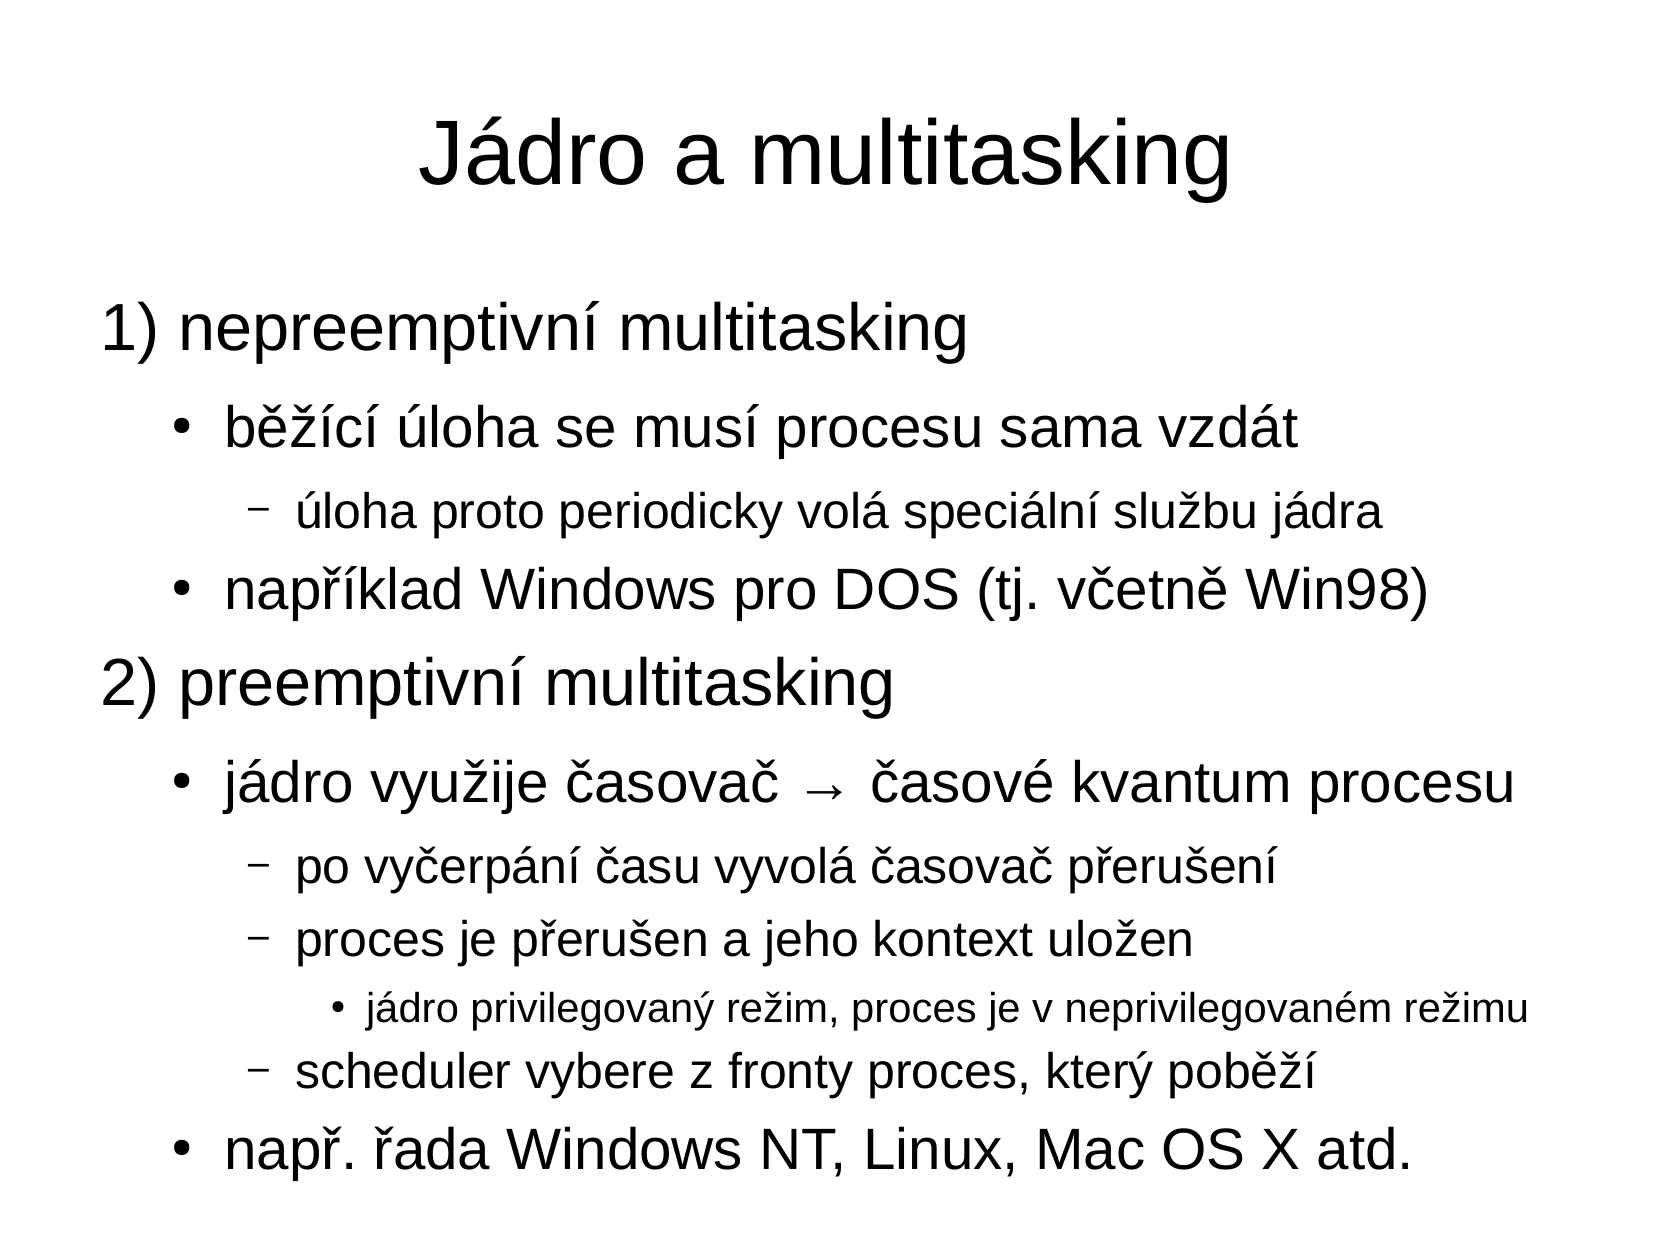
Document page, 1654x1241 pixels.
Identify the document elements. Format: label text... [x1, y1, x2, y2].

list nepreemptivní multitasking běžící úloha se musí procesu sama vzdát úloha proto periodicky volá speciální službu jádra například Windows pro DOS (tj. včetně Win98) preemptivní multitasking jádro využije časovač → časové kvantum procesu po vyčerpání času vyvolá časovač přerušení proces je přerušen a jeho kontext uložen jádro privilegovaný režim, proces je v neprivilegovaném režimu scheduler vybere z fronty proces, který poběží např. řada Windows NT, Linux, Mac OS X atd. [82, 290, 1571, 1182]
title Jádro a multitasking [82, 56, 1571, 250]
